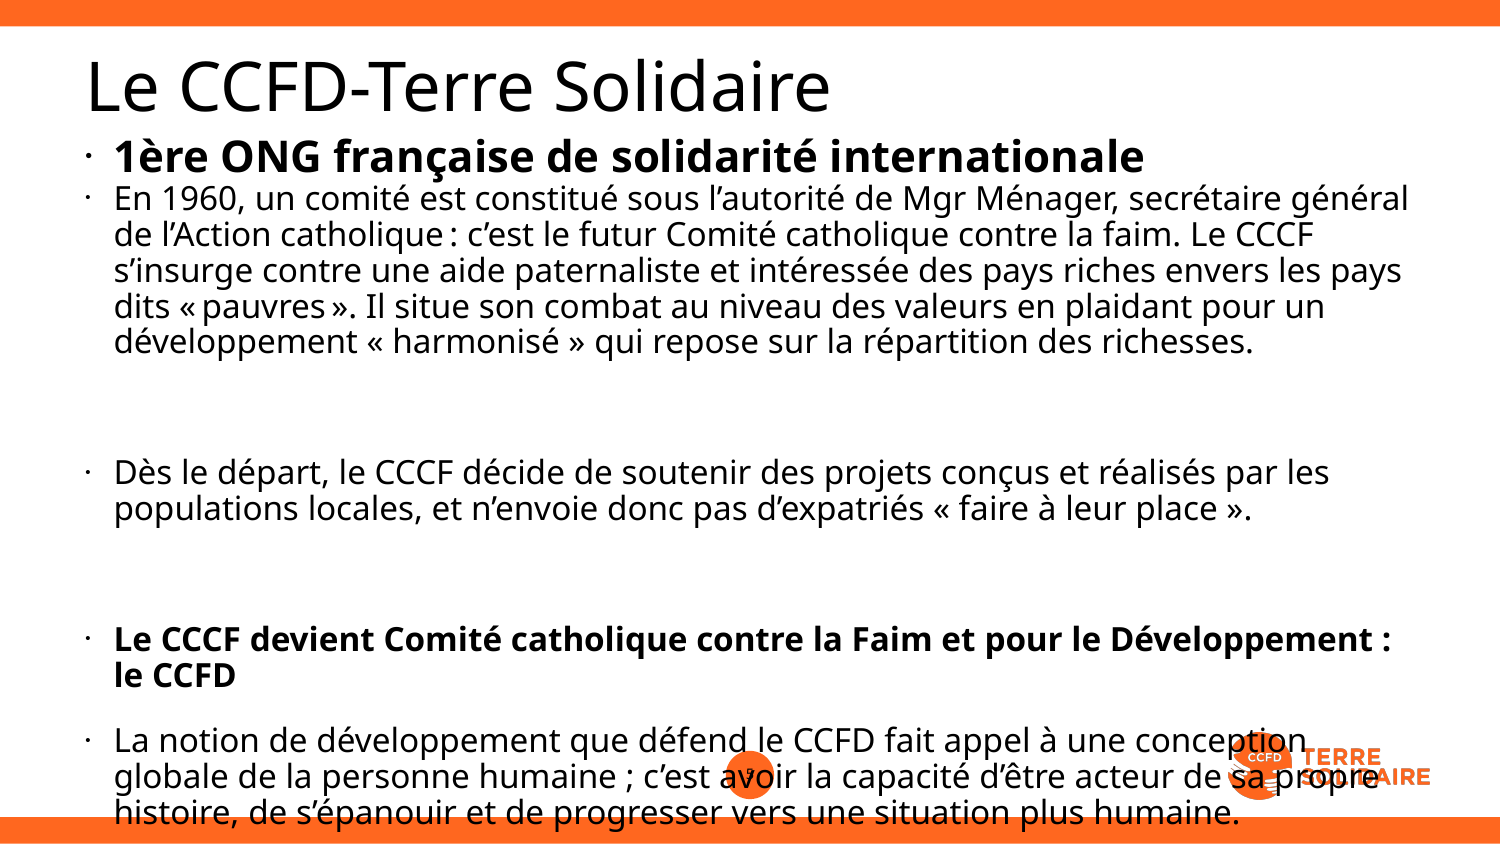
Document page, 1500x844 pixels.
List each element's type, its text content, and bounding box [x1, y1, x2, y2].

title Le CCFD-Terre Solidaire [70, 44, 1430, 126]
picture [1228, 732, 1430, 800]
list En 1960, un comité est constitué sous l’autorité de Mgr Ménager, secrétaire général de l’Action catholique : c’est le futur Comité catholique contre la faim. Le CCCF s’insurge contre une aide paternaliste et intéressée des pays riches envers les pays dits « pauvres ». Il situe son combat au niveau des valeurs en plaidant pour un développement « harmonisé » qui repose sur la répartition des richesses. Dès le départ, le CCCF décide de soutenir des projets conçus et réalisés par les populations locales, et n’envoie donc pas d’expatriés « faire à leur place ». Le CCCF devient Comité catholique contre la Faim et pour le Développement : le CCFD La notion de développement que défend le CCFD fait appel à une conception globale de la personne humaine ; c’est avoir la capacité d’être acteur de sa propre histoire, de s’épanouir et de progresser vers une situation plus humaine. [70, 174, 1430, 686]
list 1ère ONG française de solidarité internationale [70, 127, 1430, 173]
